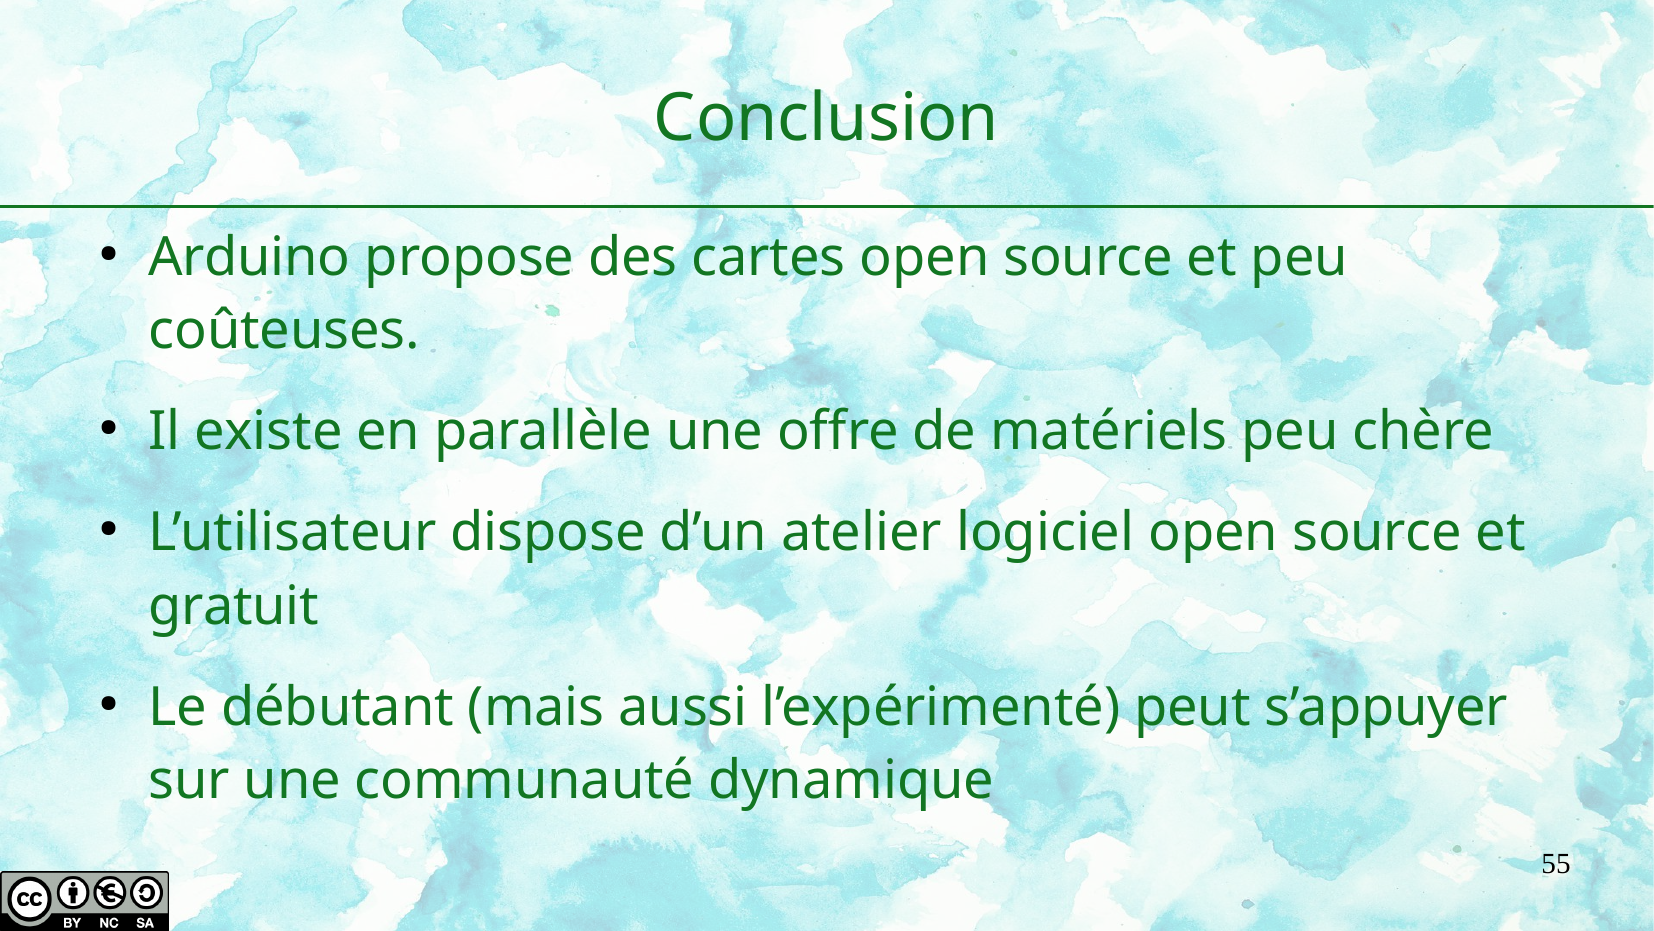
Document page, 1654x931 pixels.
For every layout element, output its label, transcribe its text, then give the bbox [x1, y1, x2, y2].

list Arduino propose des cartes open source et peu coûteuses. Il existe en parallèle une offre de matériels peu chère L’utilisateur dispose d’un atelier logiciel open source et gratuit Le débutant (mais aussi l’expérimenté) peut s’appuyer sur une communauté dynamique [82, 217, 1571, 827]
title Conclusion [82, 37, 1571, 193]
picture [0, 871, 169, 931]
